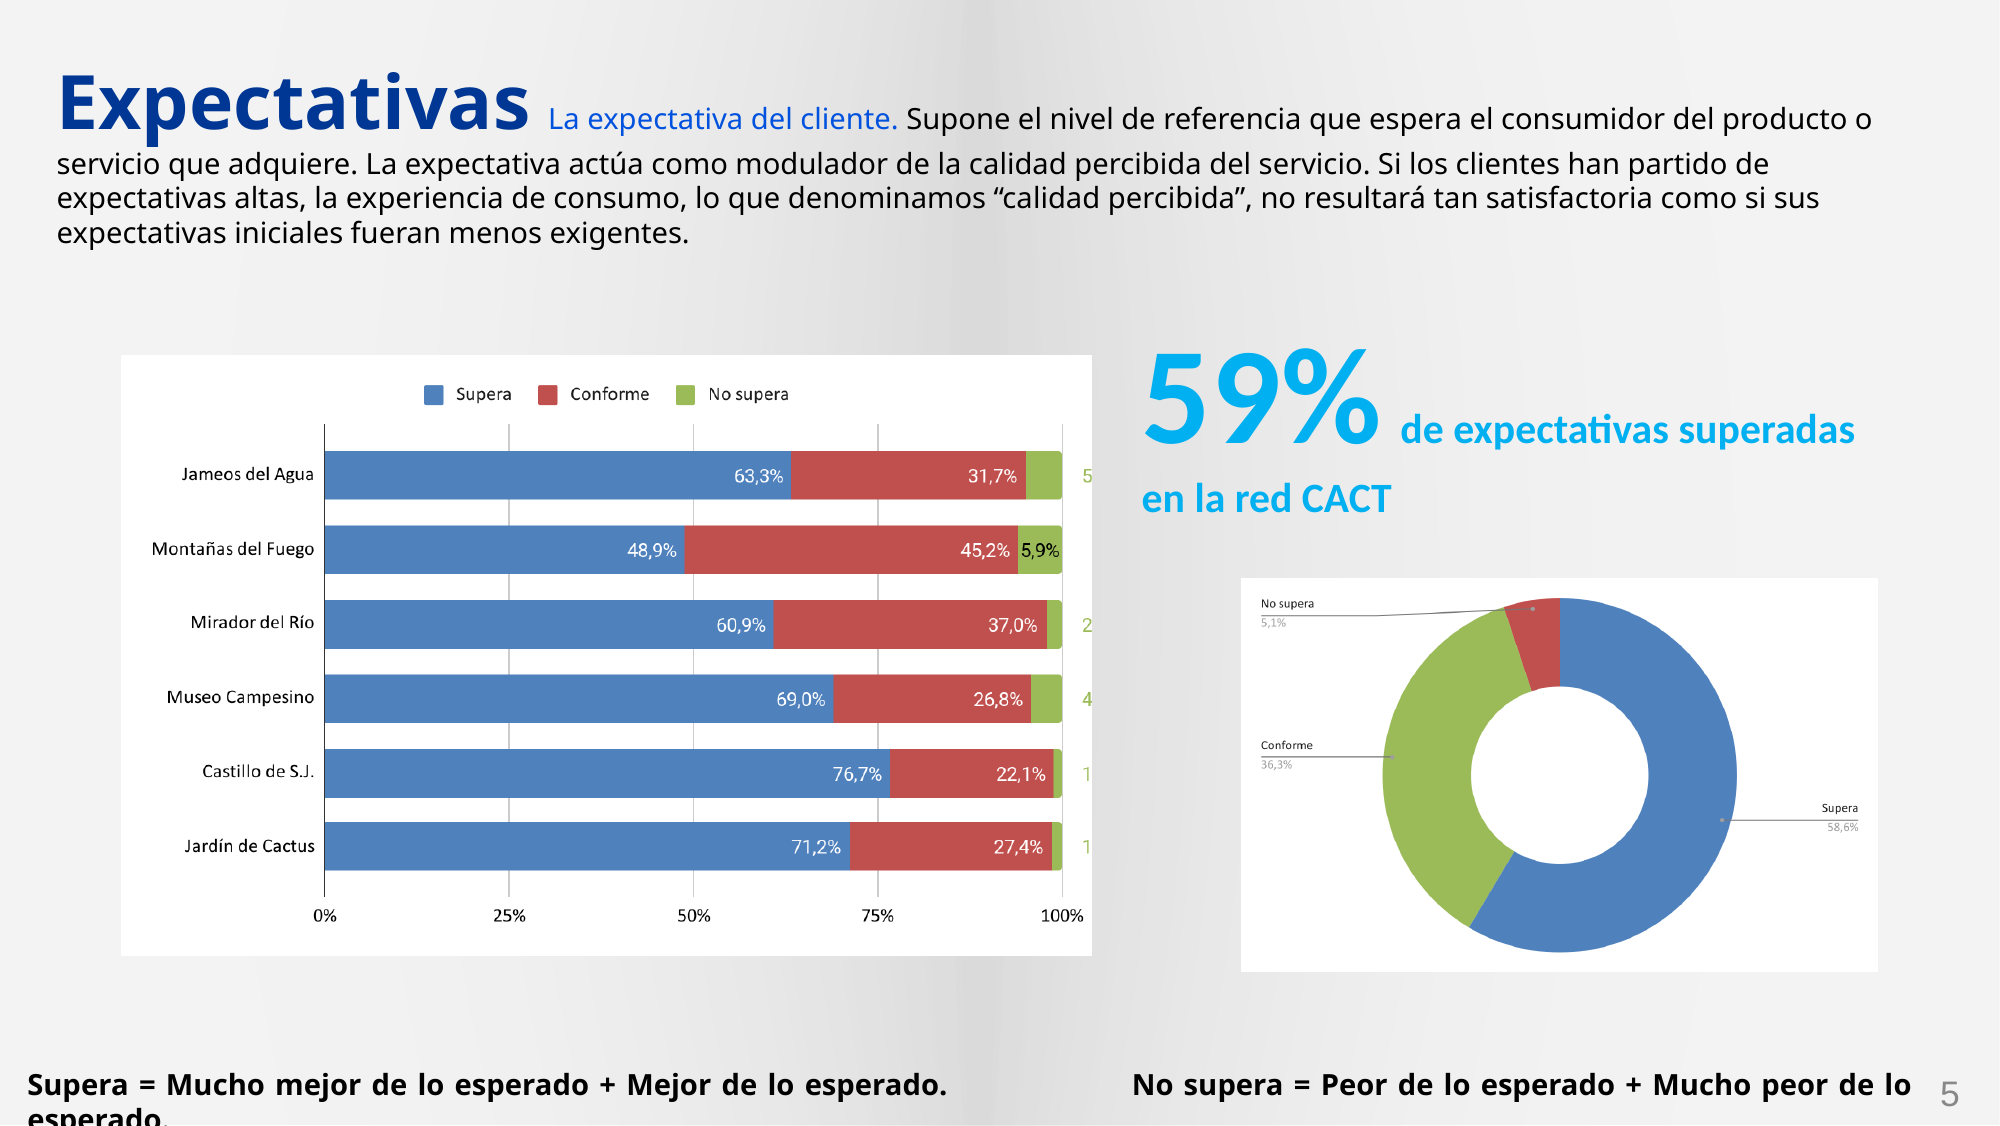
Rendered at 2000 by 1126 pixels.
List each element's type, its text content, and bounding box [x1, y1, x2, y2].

picture [121, 355, 1092, 956]
picture [1241, 578, 1878, 972]
slide_number 5 [1609, 1062, 1960, 1122]
list Supera = Mucho mejor de lo esperado + Mejor de lo esperado. No supera = Peor de lo esperado + Mucho peor de lo esperado. [27, 1066, 1914, 1126]
text_box 59% de expectativas superadas en la red CACT [1126, 298, 1894, 623]
text_box Expectativas La expectativa del cliente. Supone el nivel de referencia que espera el consumidor del producto o servicio que adquiere. La expectativa actúa como modulador de la calidad percibida del servicio. Si los clientes han partido de expectativas altas, la experiencia de consumo, lo que denominamos “calidad percibida”, no resultará tan satisfactoria como si sus expectativas iniciales fueran menos exigentes. [38, 0, 1960, 305]
